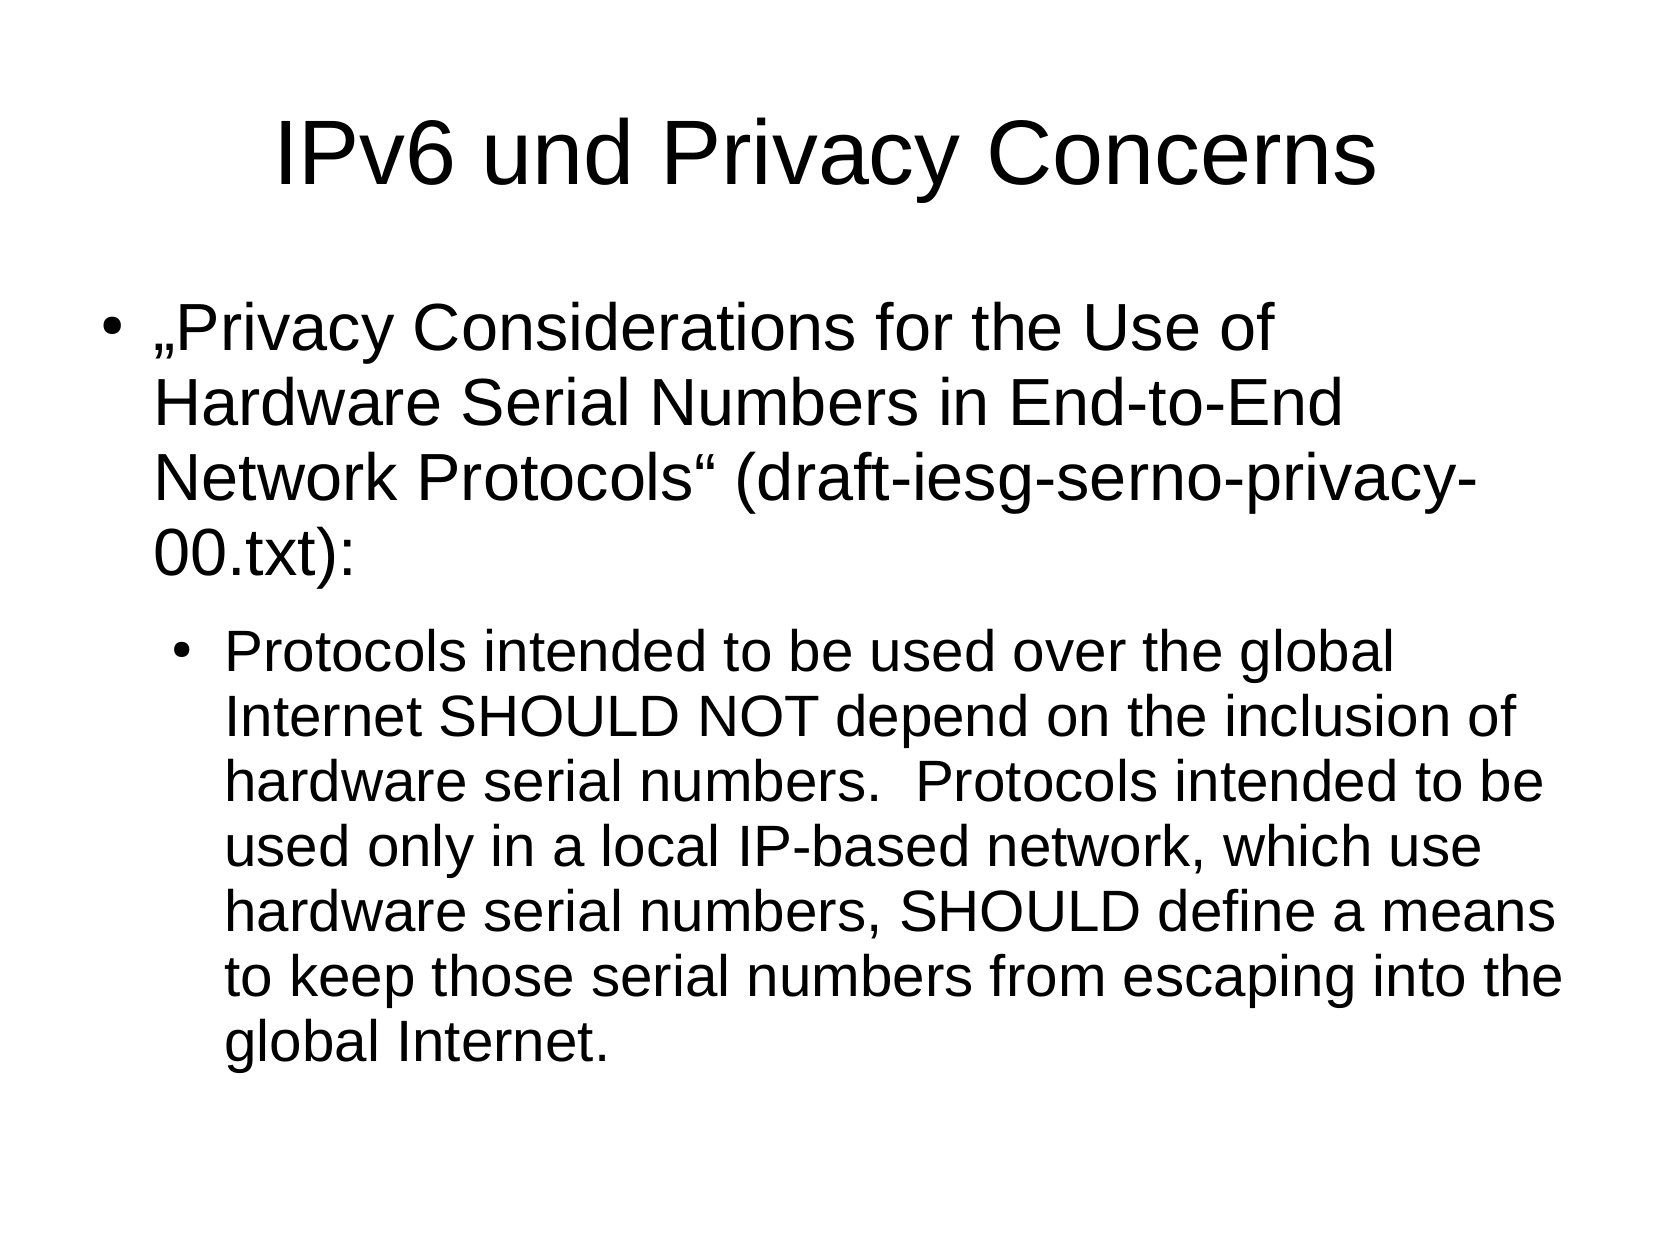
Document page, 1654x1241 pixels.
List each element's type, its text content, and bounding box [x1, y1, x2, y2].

title IPv6 und Privacy Concerns [82, 49, 1571, 257]
list „Privacy Considerations for the Use of Hardware Serial Numbers in End-to-End Network Protocols“ (draft-iesg-serno-privacy-00.txt): Protocols intended to be used over the global Internet SHOULD NOT depend on the inclusion of hardware serial numbers. Protocols intended to be used only in a local IP-based network, which use hardware serial numbers, SHOULD define a means to keep those serial numbers from escaping into the global Internet. [82, 290, 1571, 1109]
